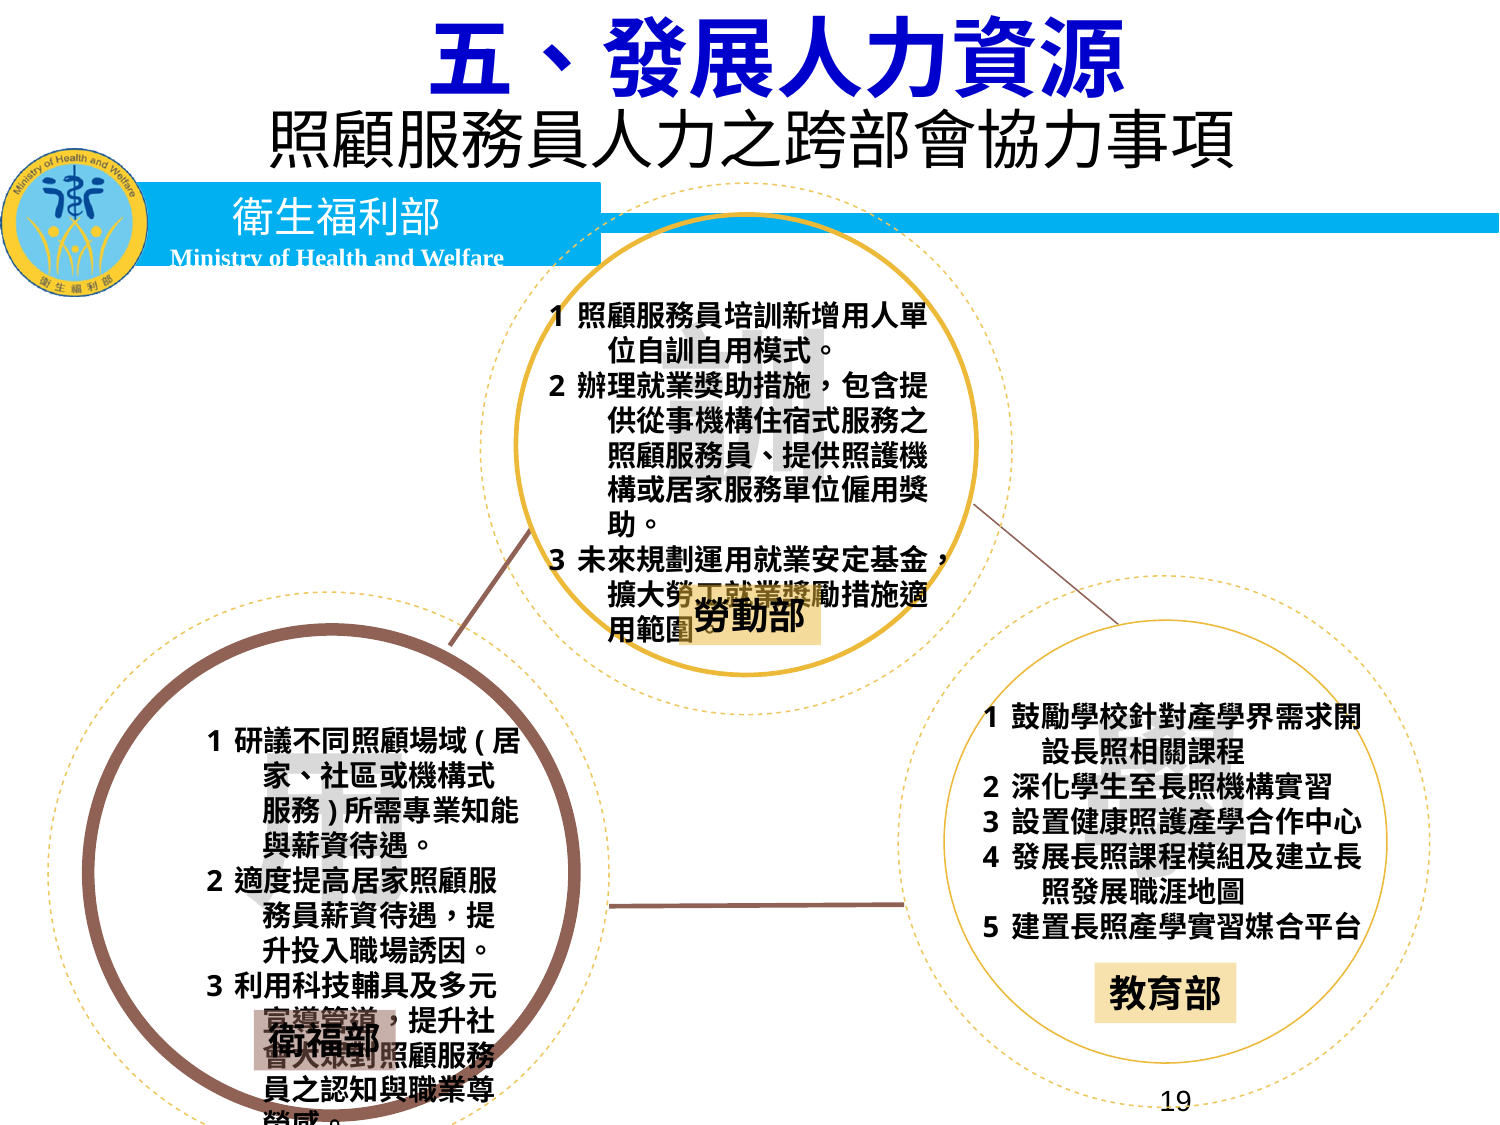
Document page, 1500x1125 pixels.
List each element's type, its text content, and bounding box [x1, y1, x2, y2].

text_box 學 [944, 743, 967, 940]
text_box 衛福部 [253, 1009, 396, 1071]
title 照顧服務員人力之跨部會協力事項 [75, 44, 1426, 232]
text_box 教育部 [1094, 962, 1237, 1024]
text_box 訓 [515, 357, 533, 532]
text_box 訓 [670, 623, 679, 638]
text_box 訓 [967, 379, 977, 511]
text_box 學 [1379, 782, 1387, 901]
text_box 用 [146, 629, 517, 715]
text_box 照顧服務員培訓新增用人單位自訓自用模式。 辦理就業獎助措施，包含提供從事機構住宿式服務之照顧服務員、提供照護機構或居家服務單位僱用獎助。 未來規劃運用就業安定基金，擴大勞工就業獎勵措施適用範圍。 [533, 289, 967, 623]
text_box 五、發展人力資源 [100, 0, 1451, 150]
text_box 勞動部 [679, 584, 821, 646]
text_box 用 [540, 747, 575, 998]
text_box 研議不同照顧場域(居家、社區或機構式服務)所需專業知能與薪資待遇。 適度提高居家照顧服務員薪資待遇，提升投入職場誘因。 利用科技輔具及多元宣導管道，提升社會大眾對照顧服務員之認知與職業尊榮感。 [41, 715, 540, 1125]
text_box 鼓勵學校針對產學界需求開設長照相關課程 深化學生至長照機構實習 設置健康照護產學合作中心 發展長照課程模組及建立長照發展職涯地圖 建置長照產學實習媒合平台 [967, 691, 1379, 954]
text_box 學 [1003, 620, 1328, 691]
text_box 訓 [627, 623, 892, 676]
text_box 學 [974, 954, 1357, 1064]
text_box 訓 [655, 626, 661, 639]
text_box 19 [1144, 1069, 1495, 1125]
text_box 訓 [600, 623, 611, 632]
text_box 訓 [624, 634, 630, 642]
text_box 訓 [576, 214, 916, 289]
